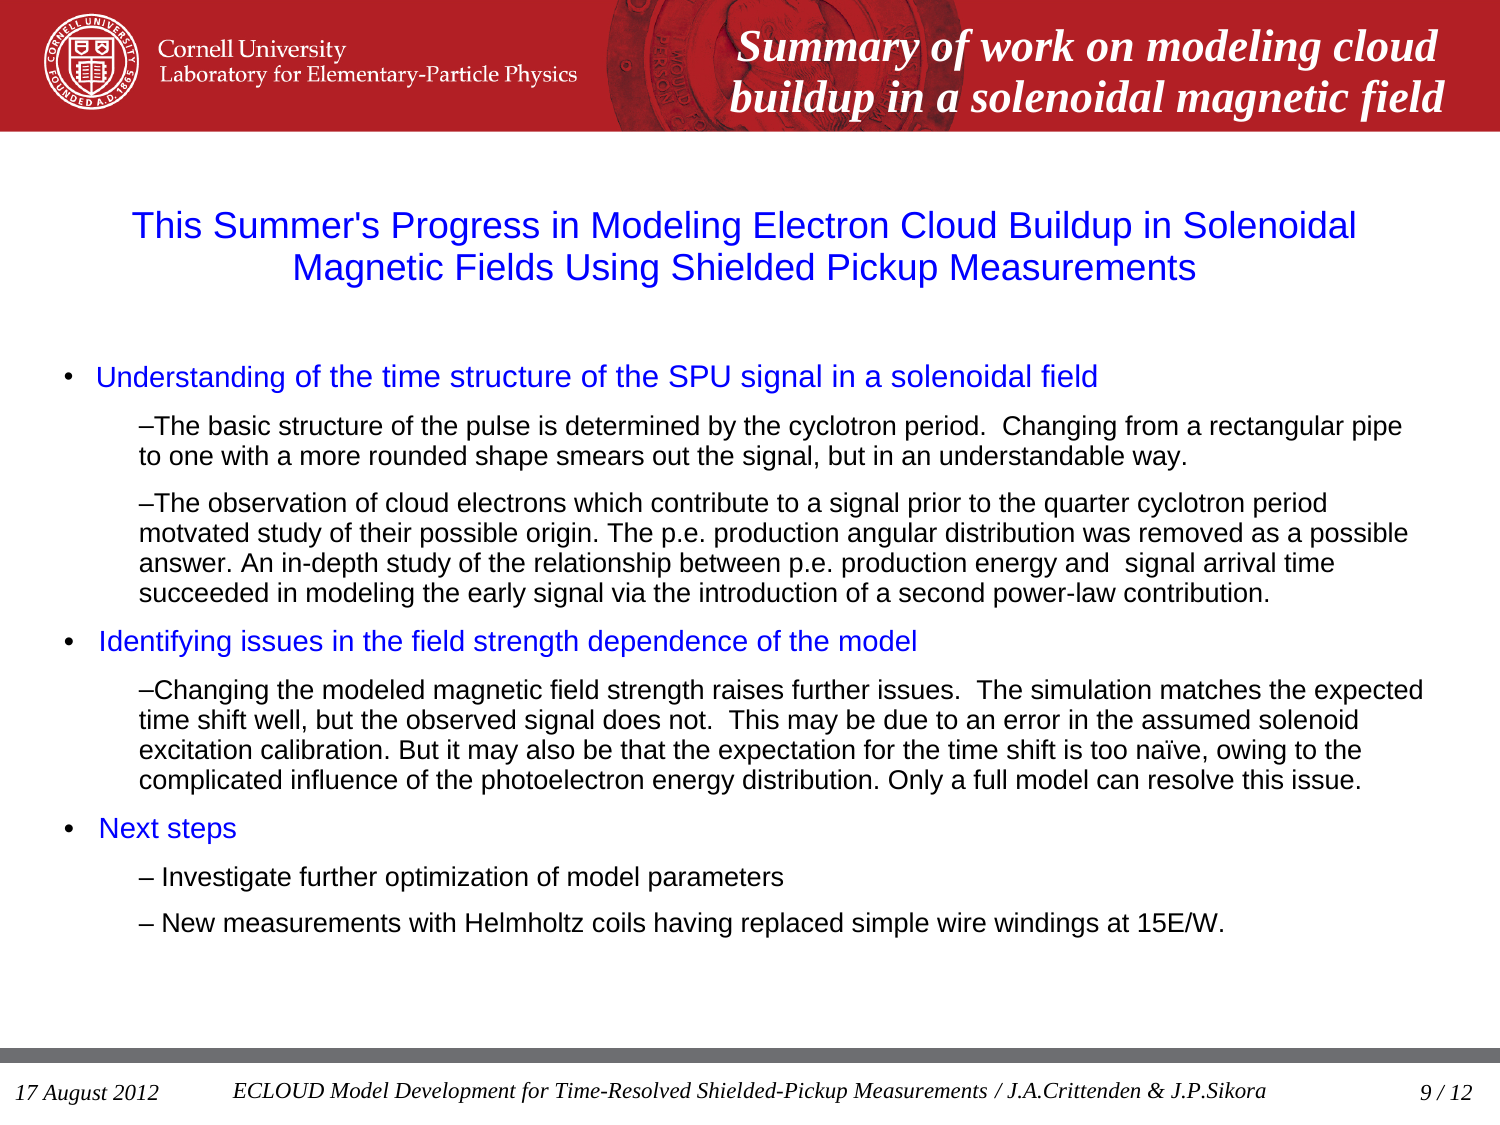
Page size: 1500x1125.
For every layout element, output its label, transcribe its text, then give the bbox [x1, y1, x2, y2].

picture [0, 0, 1500, 132]
subtitle This Summer's Progress in Modeling Electron Cloud Buildup in Solenoidal Magnetic Fields Using Shielded Pickup Measurements Understanding of the time structure of the SPU signal in a solenoidal field The basic structure of the pulse is determined by the cyclotron period. Changing from a rectangular pipe to one with a more rounded shape smears out the signal, but in an understandable way. The observation of cloud electrons which contribute to a signal prior to the quarter cyclotron period motvated study of their possible origin. The p.e. production angular distribution was removed as a possible answer. An in-depth study of the relationship between p.e. production energy and signal arrival time succeeded in modeling the early signal via the introduction of a second power-law contribution. Identifying issues in the field strength dependence of the model Changing the modeled magnetic field strength raises further issues. The simulation matches the expected time shift well, but the observed signal does not. This may be due to an error in the assumed solenoid excitation calibration. But it may also be that the expectation for the time shift is too naïve, owing to the complicated influence of the photoelectron energy distribution. Only a full model can resolve this issue. Next steps Investigate further optimization of model parameters New measurements with Helmholtz coils having replaced simple wire windings at 15E/W. [63, 146, 1426, 1009]
title Summary of work on modeling cloud buildup in a solenoidal magnetic field [675, 7, 1500, 136]
